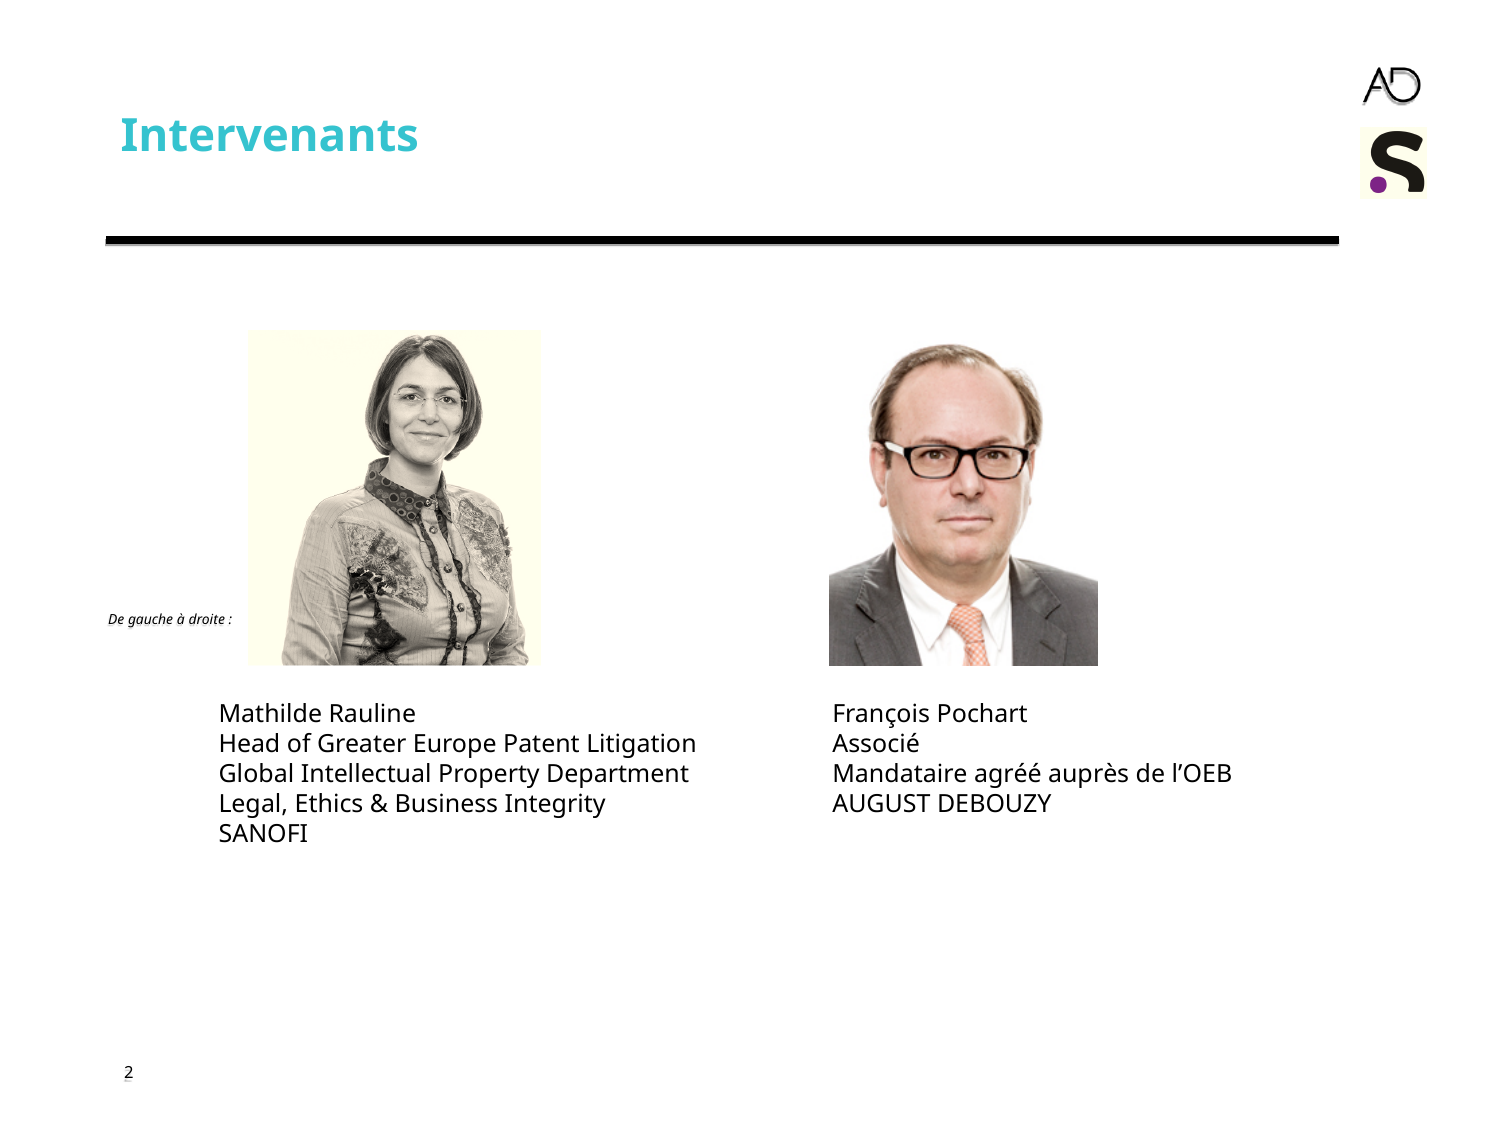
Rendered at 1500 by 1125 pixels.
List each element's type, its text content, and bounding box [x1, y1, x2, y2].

title Intervenants [105, 98, 1338, 241]
picture [829, 330, 1098, 666]
text_box François Pochart Associé Mandataire agréé auprès de l’OEB AUGUST DEBOUZY [817, 690, 1427, 873]
text_box Mathilde Rauline Head of Greater Europe Patent Litigation Global Intellectual Property Department Legal, Ethics & Business Integrity SANOFI [203, 690, 813, 903]
picture [248, 330, 541, 666]
